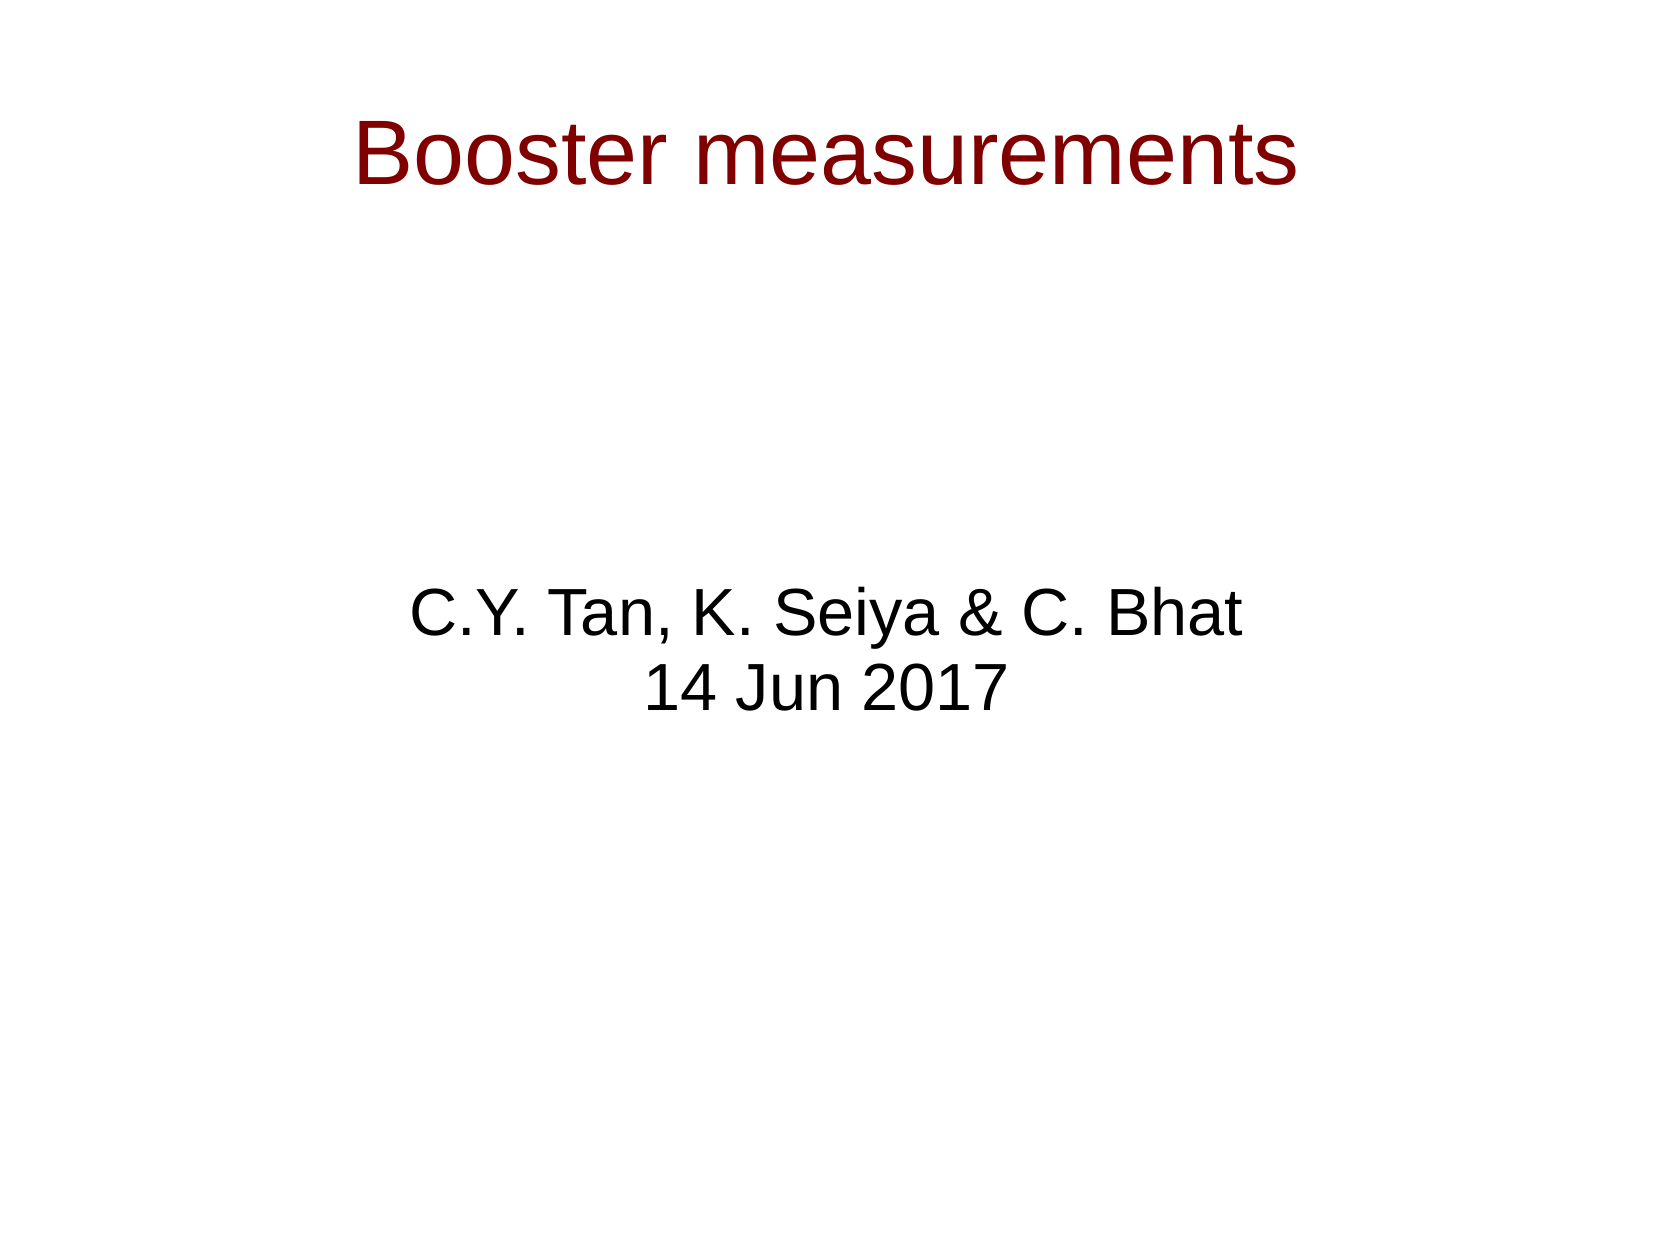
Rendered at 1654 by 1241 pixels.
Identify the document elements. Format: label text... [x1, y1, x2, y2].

title Booster measurements [82, 49, 1571, 257]
subtitle C.Y. Tan, K. Seiya & C. Bhat 14 Jun 2017 [82, 290, 1571, 1010]
